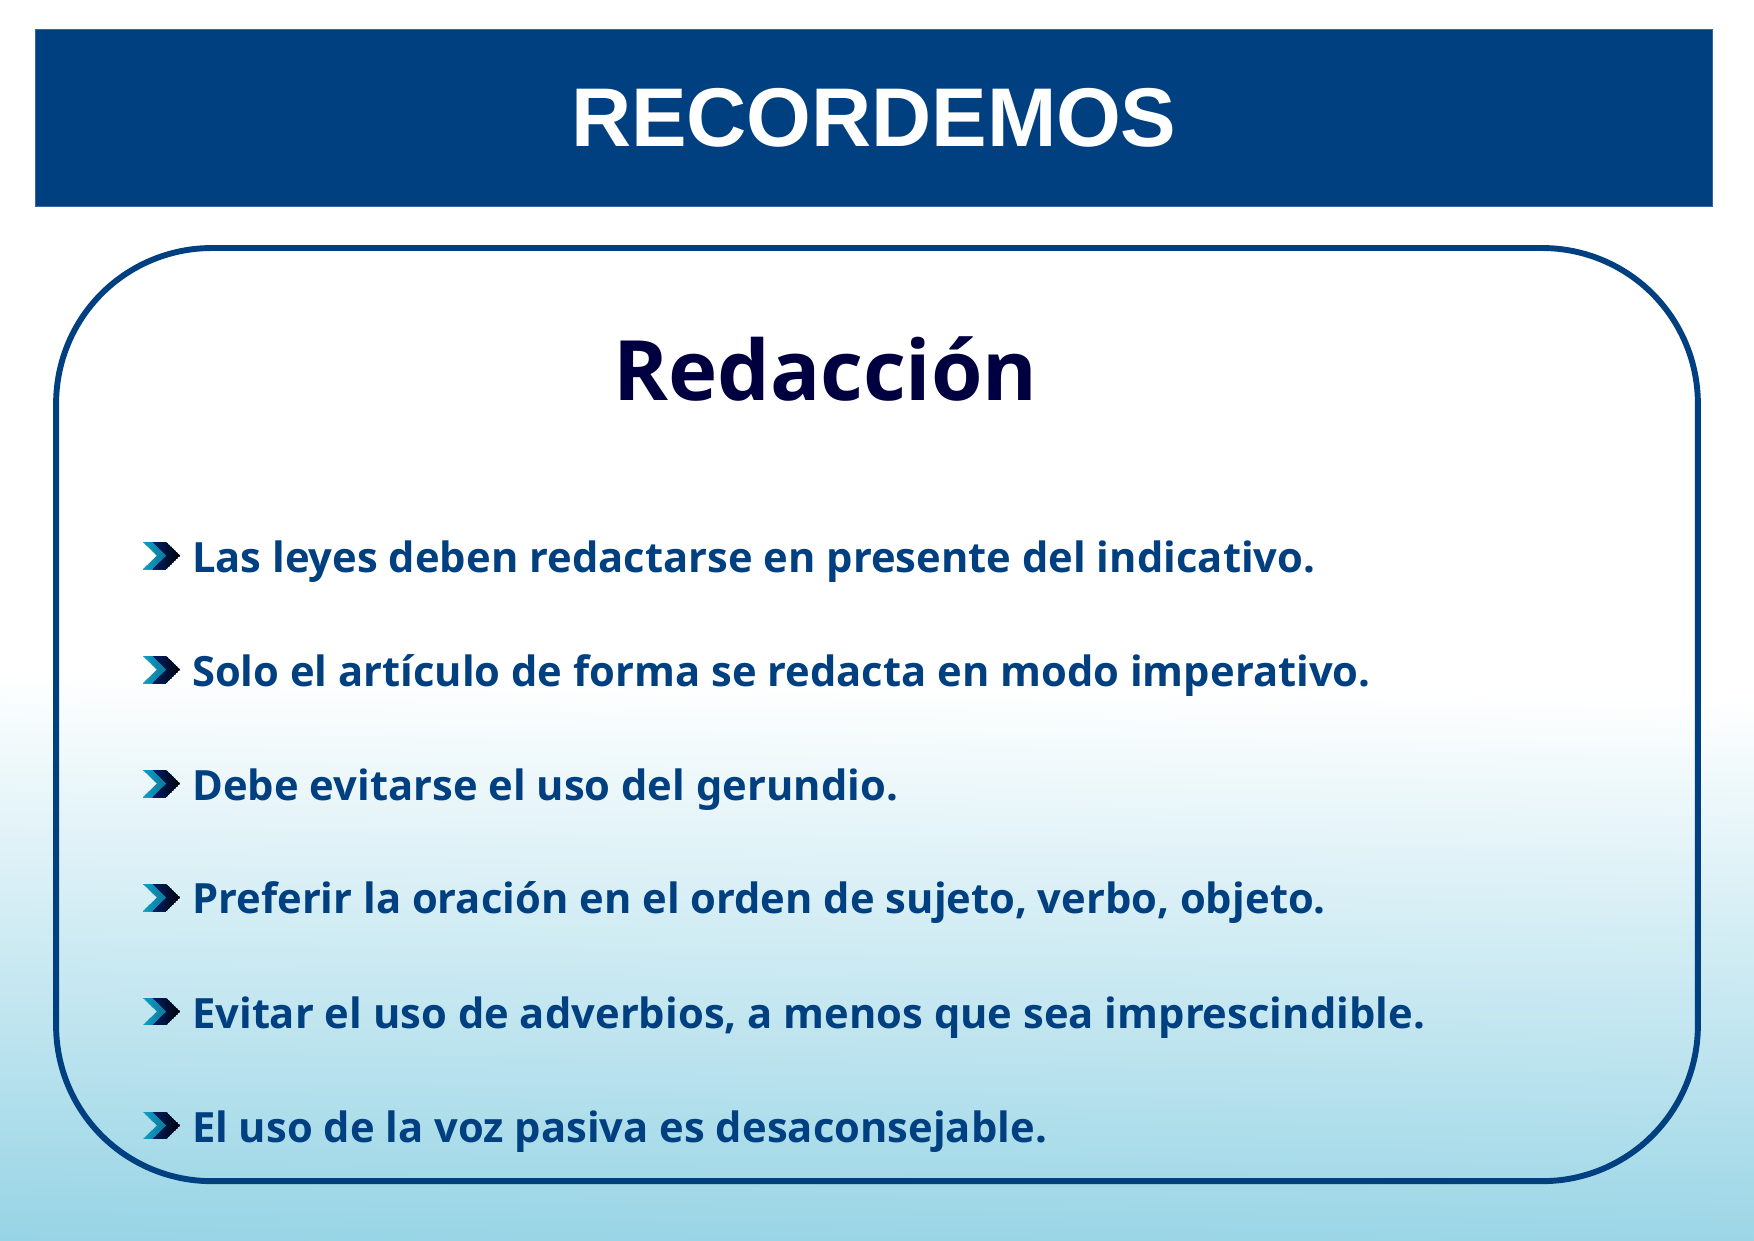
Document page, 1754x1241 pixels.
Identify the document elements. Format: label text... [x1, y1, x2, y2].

text_box RECORDEMOS [35, 29, 1713, 207]
text_box Redacción [377, 304, 1382, 413]
text_box Las leyes deben redactarse en presente del indicativo. Solo el artículo de forma se redacta en modo imperativo. Debe evitarse el uso del gerundio. Preferir la oración en el orden de sujeto, verbo, objeto. Evitar el uso de adverbios, a menos que sea imprescindible. El uso de la voz pasiva es desaconsejable. [106, 413, 1642, 1182]
